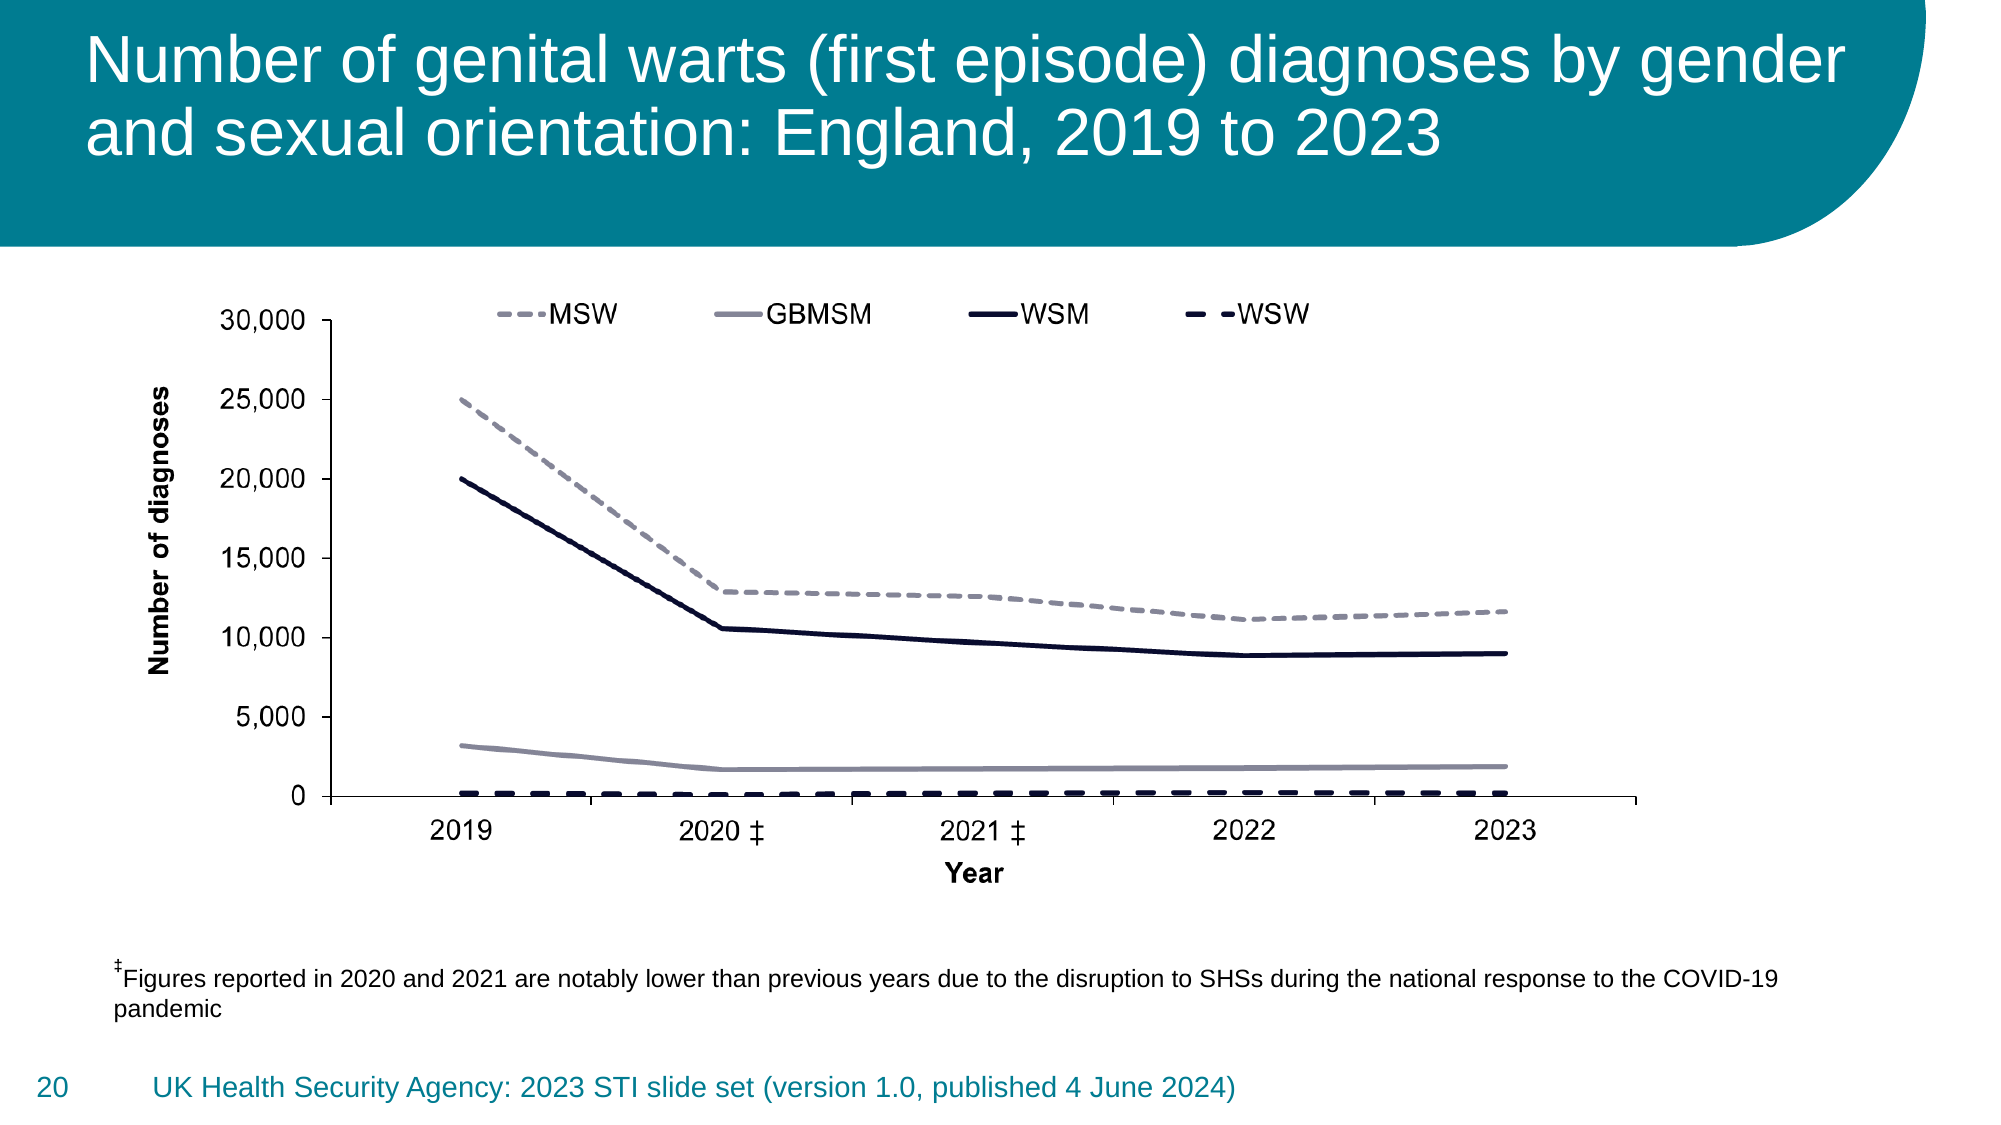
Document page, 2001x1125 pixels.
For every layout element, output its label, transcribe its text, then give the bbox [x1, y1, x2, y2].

title Number of genital warts (first episode) diagnoses by gender and sexual orientation: England, 2019 to 2023 [70, 17, 1927, 178]
text_box ‡Figures reported in 2020 and 2021 are notably lower than previous years due to the disruption to SHSs during the national response to the COVID-19 pandemic [98, 947, 1801, 1024]
picture [137, 274, 1660, 897]
text_box [21, 1056, 120, 1117]
text_box UK Health Security Agency: 2023 STI slide set (version 1.0, published 4 June 2024) [137, 1056, 1780, 1116]
